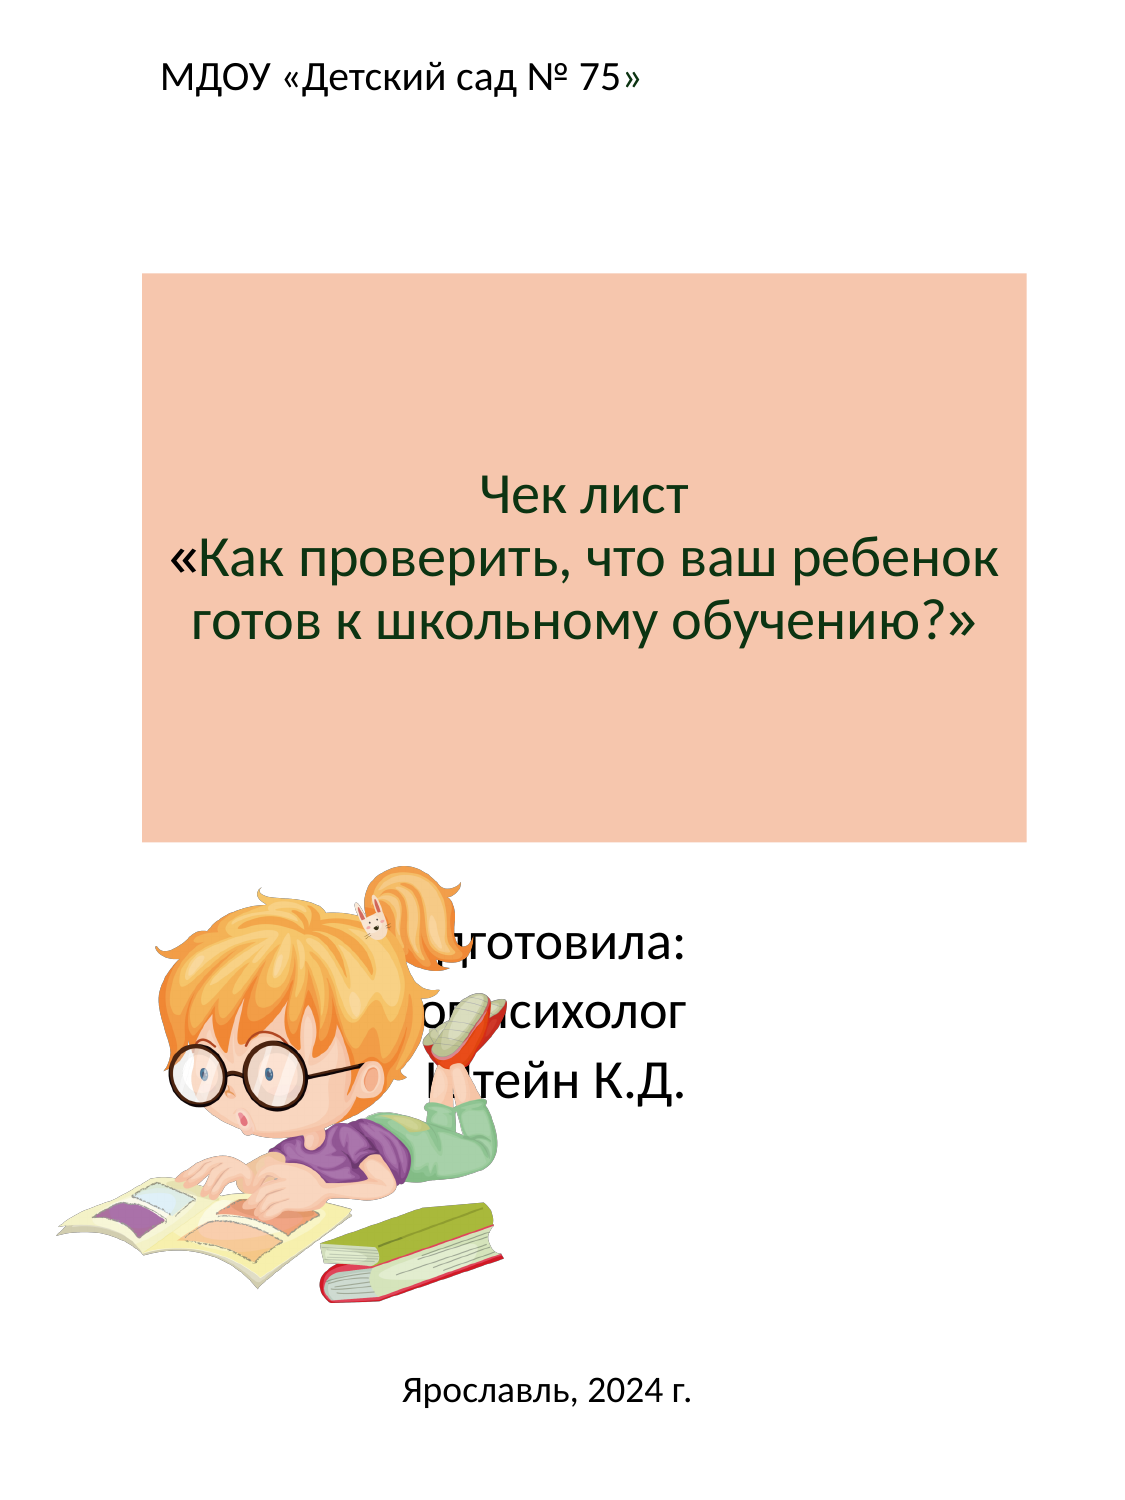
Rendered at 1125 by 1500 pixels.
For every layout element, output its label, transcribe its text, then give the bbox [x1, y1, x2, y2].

text_box МДОУ «Детский сад № 75» [144, 40, 1002, 274]
subtitle Подготовила: Педагог-психолог Штейн К.Д. [507, 905, 1007, 1268]
title Чек лист «Как проверить, что ваш ребенок готов к школьному обучению?» [142, 273, 1027, 843]
text_box Ярославль, 2024 г. [387, 1357, 784, 1419]
picture [56, 866, 507, 1303]
